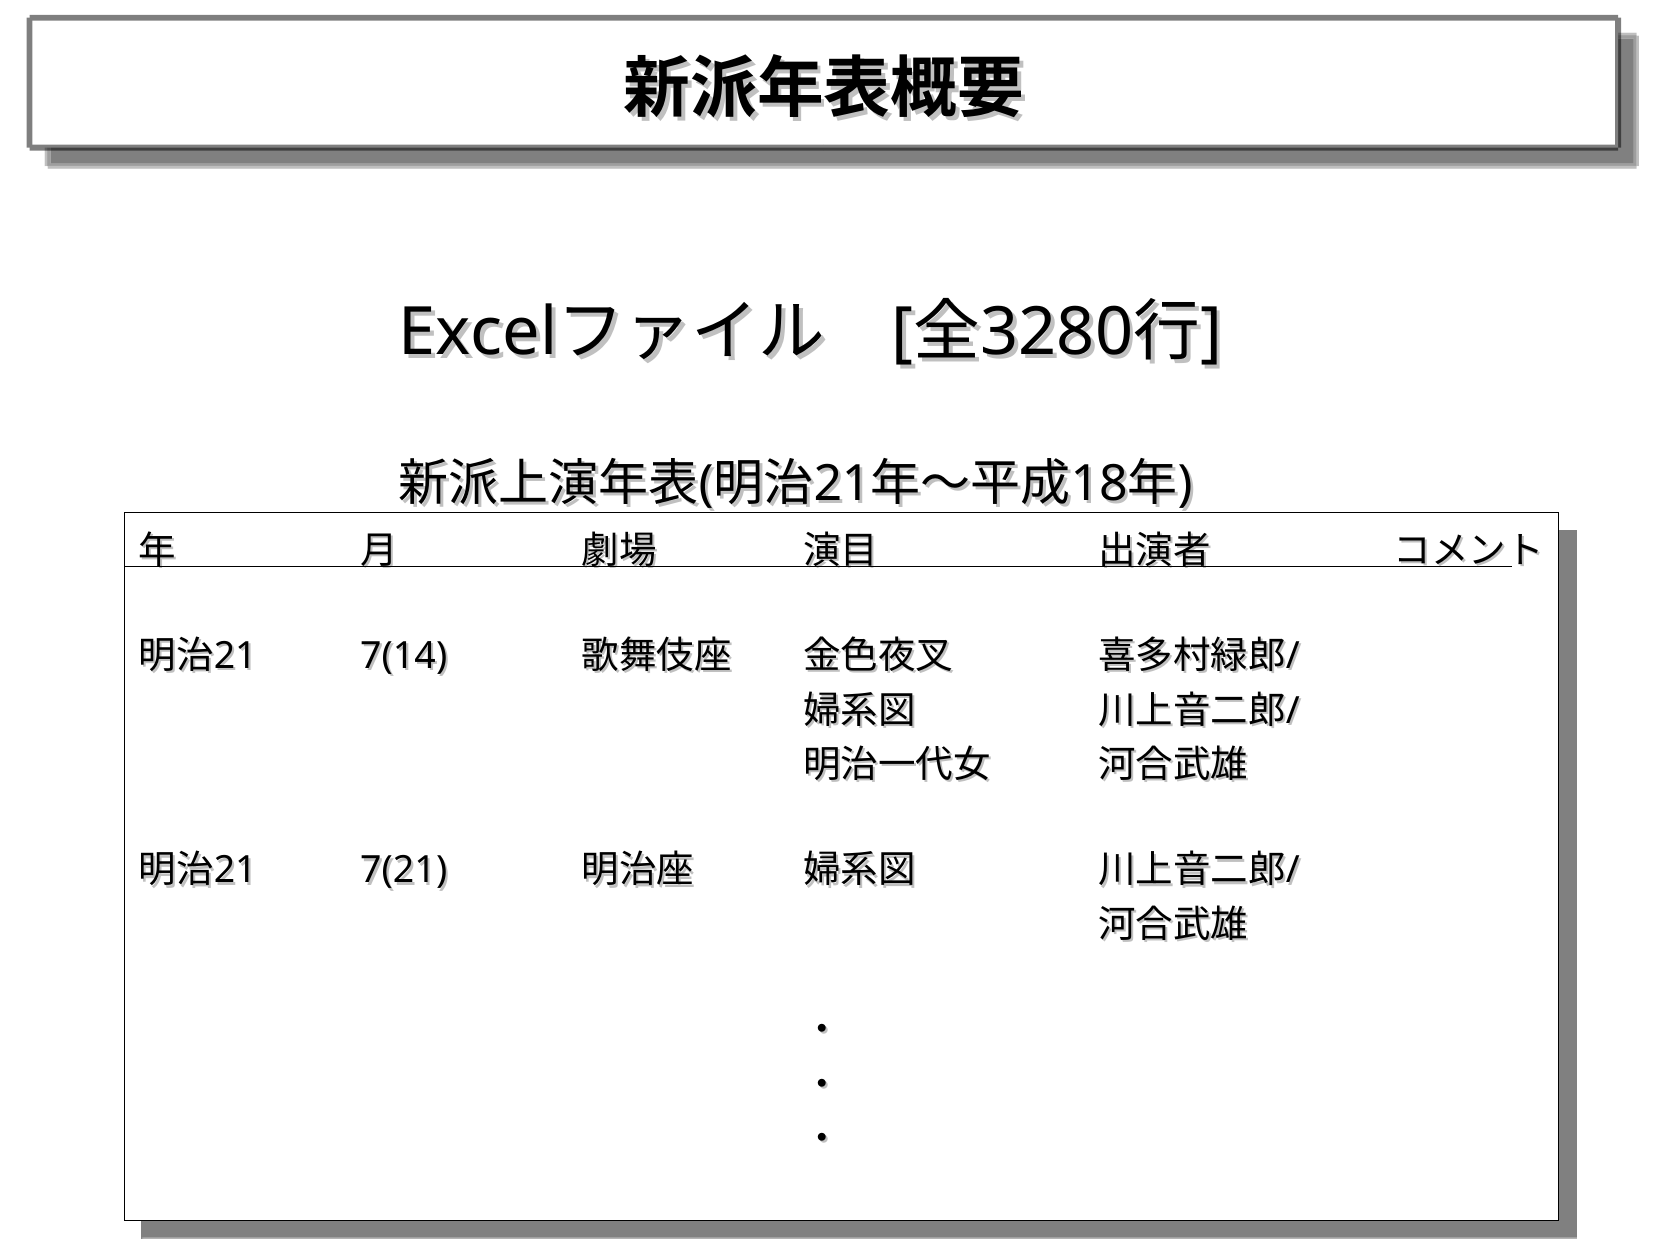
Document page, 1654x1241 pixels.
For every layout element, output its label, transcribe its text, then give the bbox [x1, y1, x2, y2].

text_box 年 月 劇場 演目 出演者 コメント 明治21 7(14) 歌舞伎座 金色夜叉 喜多村緑郎/ 婦系図 川上音二郎/ 明治一代女 河合武雄 明治21 7(21) 明治座 婦系図 川上音二郎/ 河合武雄 ・ ・ ・ [124, 512, 1516, 1051]
text_box Excelファイル [全3280行] 新派上演年表(明治21年～平成18年) [383, 270, 1221, 465]
text_box 新派年表概要 [29, 17, 1619, 148]
